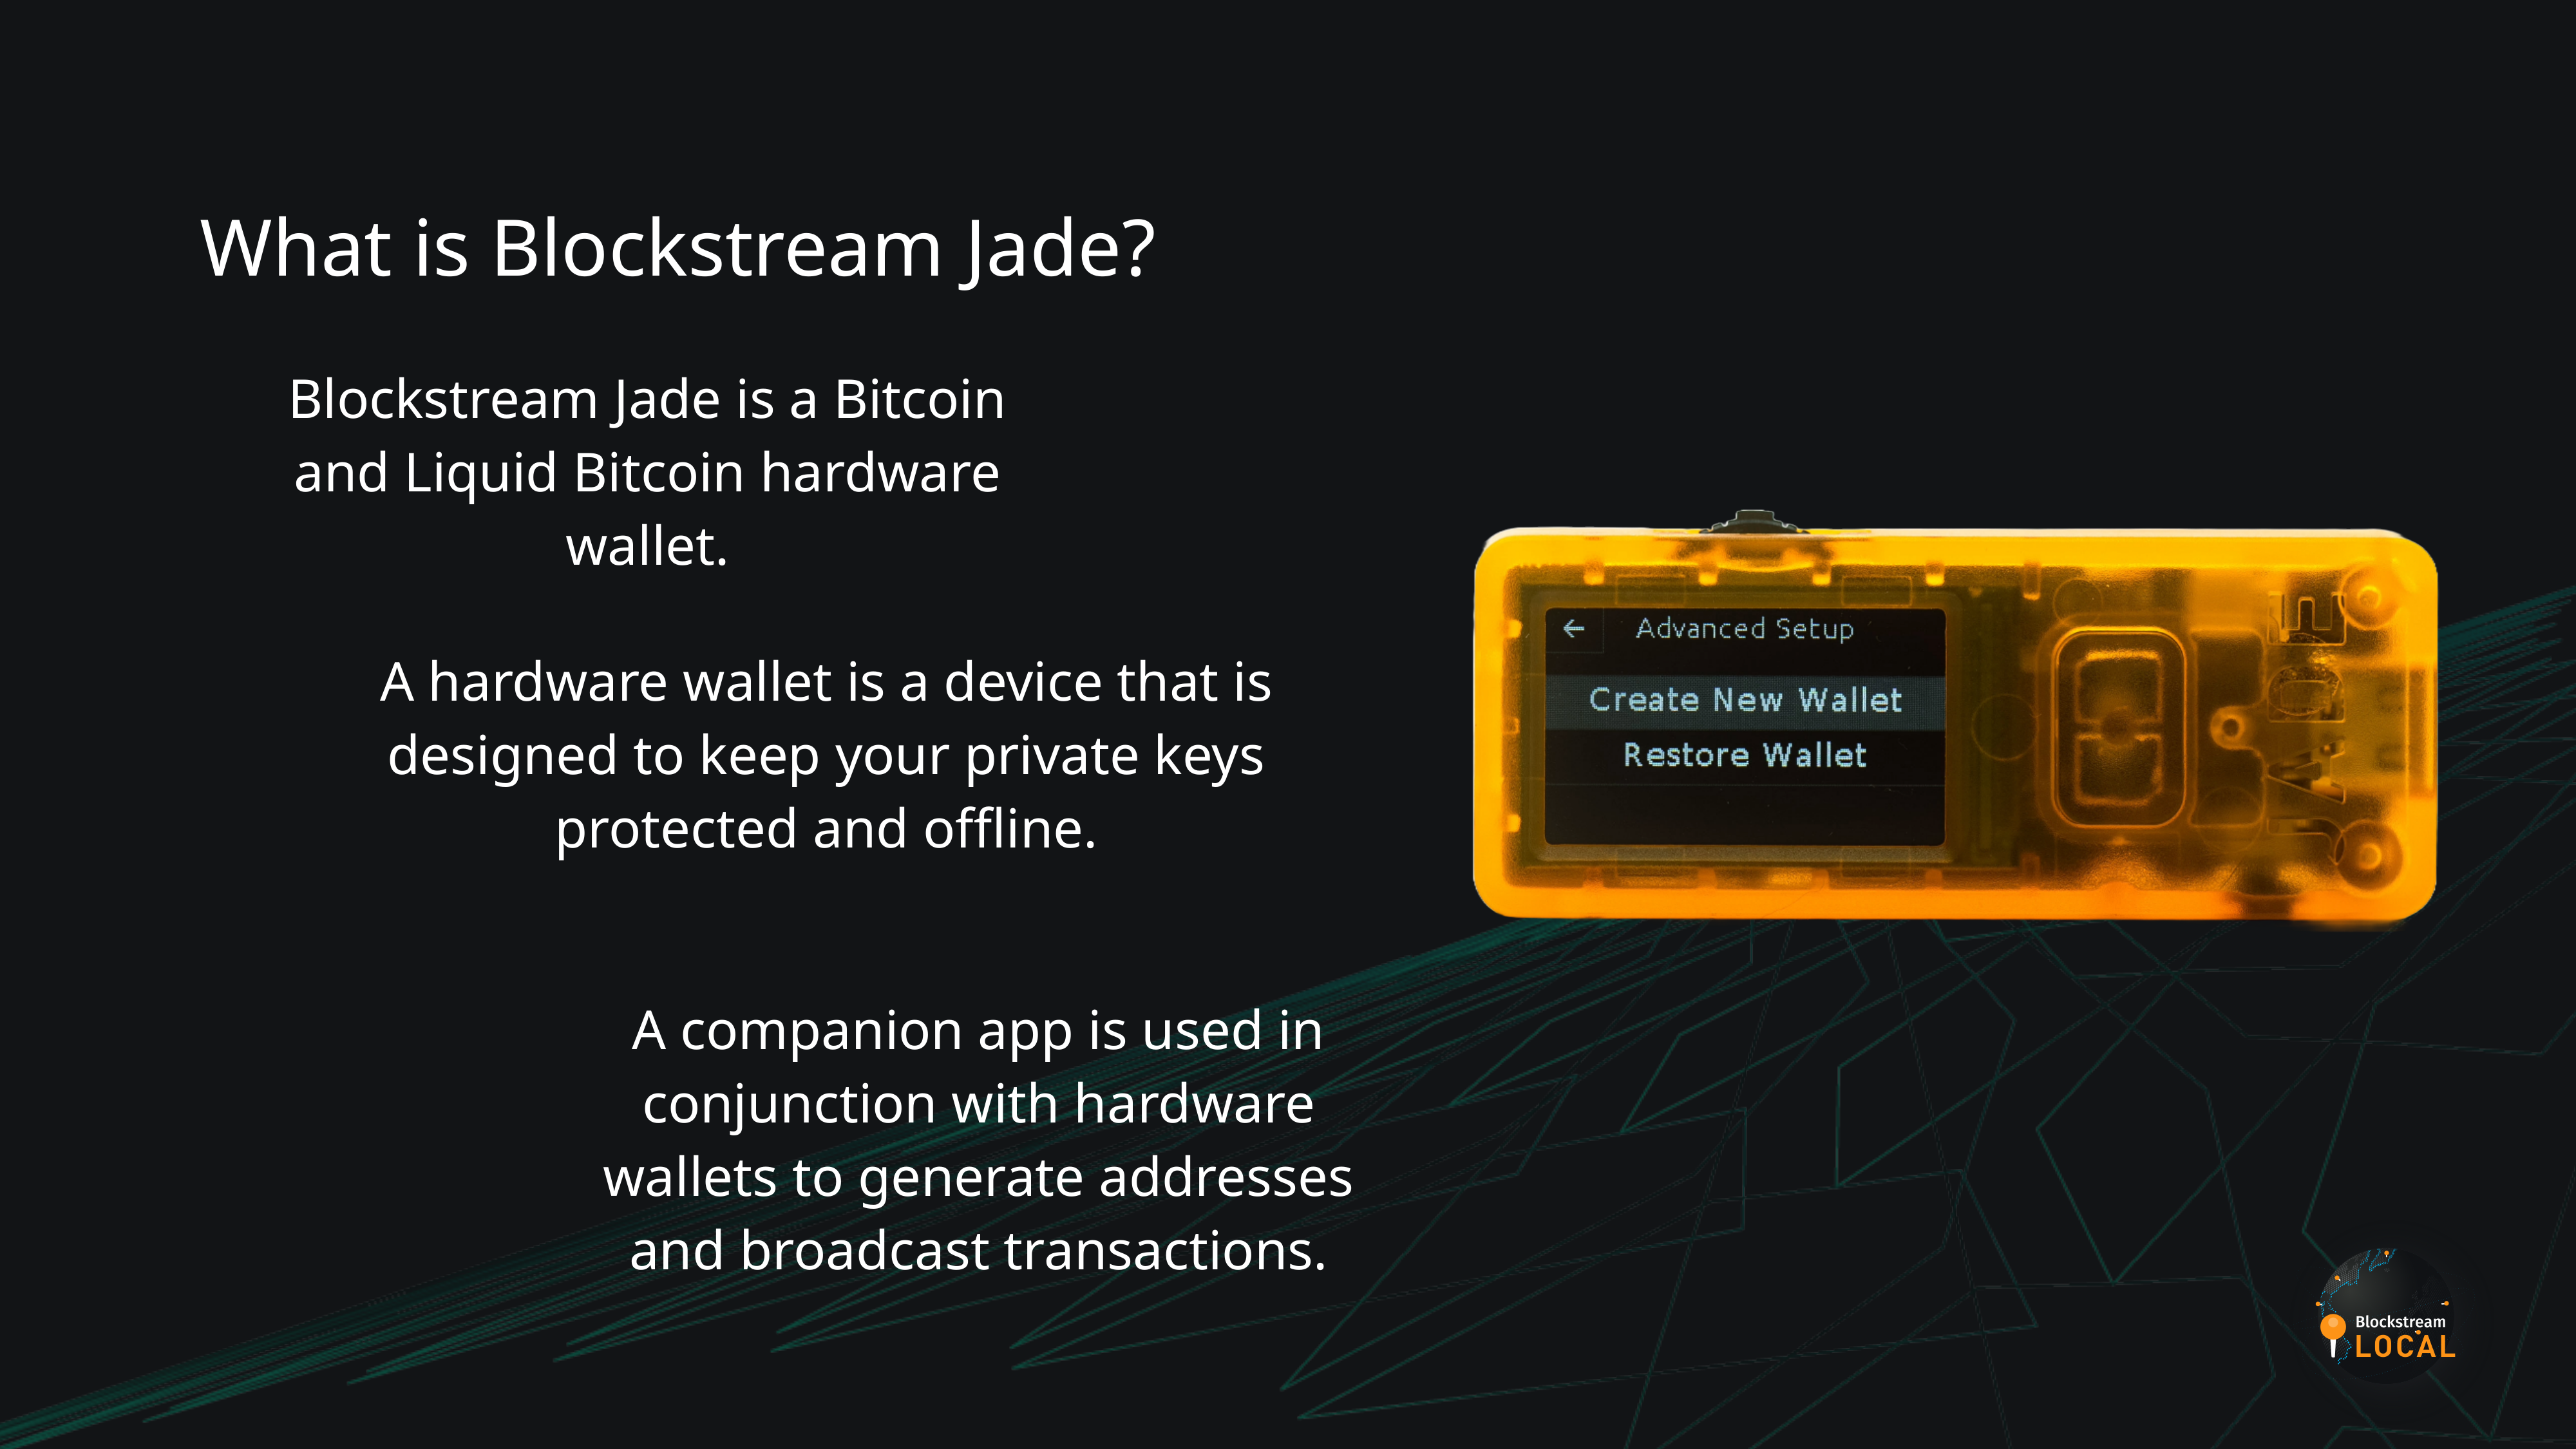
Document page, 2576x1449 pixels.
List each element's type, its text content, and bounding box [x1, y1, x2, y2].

picture [0, 0, 2576, 1449]
text_box A hardware wallet is a device that is designed to keep your private keys protected and offline. [340, 612, 938, 885]
text_box A companion app is used in conjunction with hardware wallets to generate addresses and broadcast transactions. [533, 961, 1425, 1307]
list What is Blockstream Jade? [187, 185, 938, 310]
text_box Blockstream Jade is a Bitcoin and Liquid Bitcoin hardware wallet. [225, 329, 938, 601]
